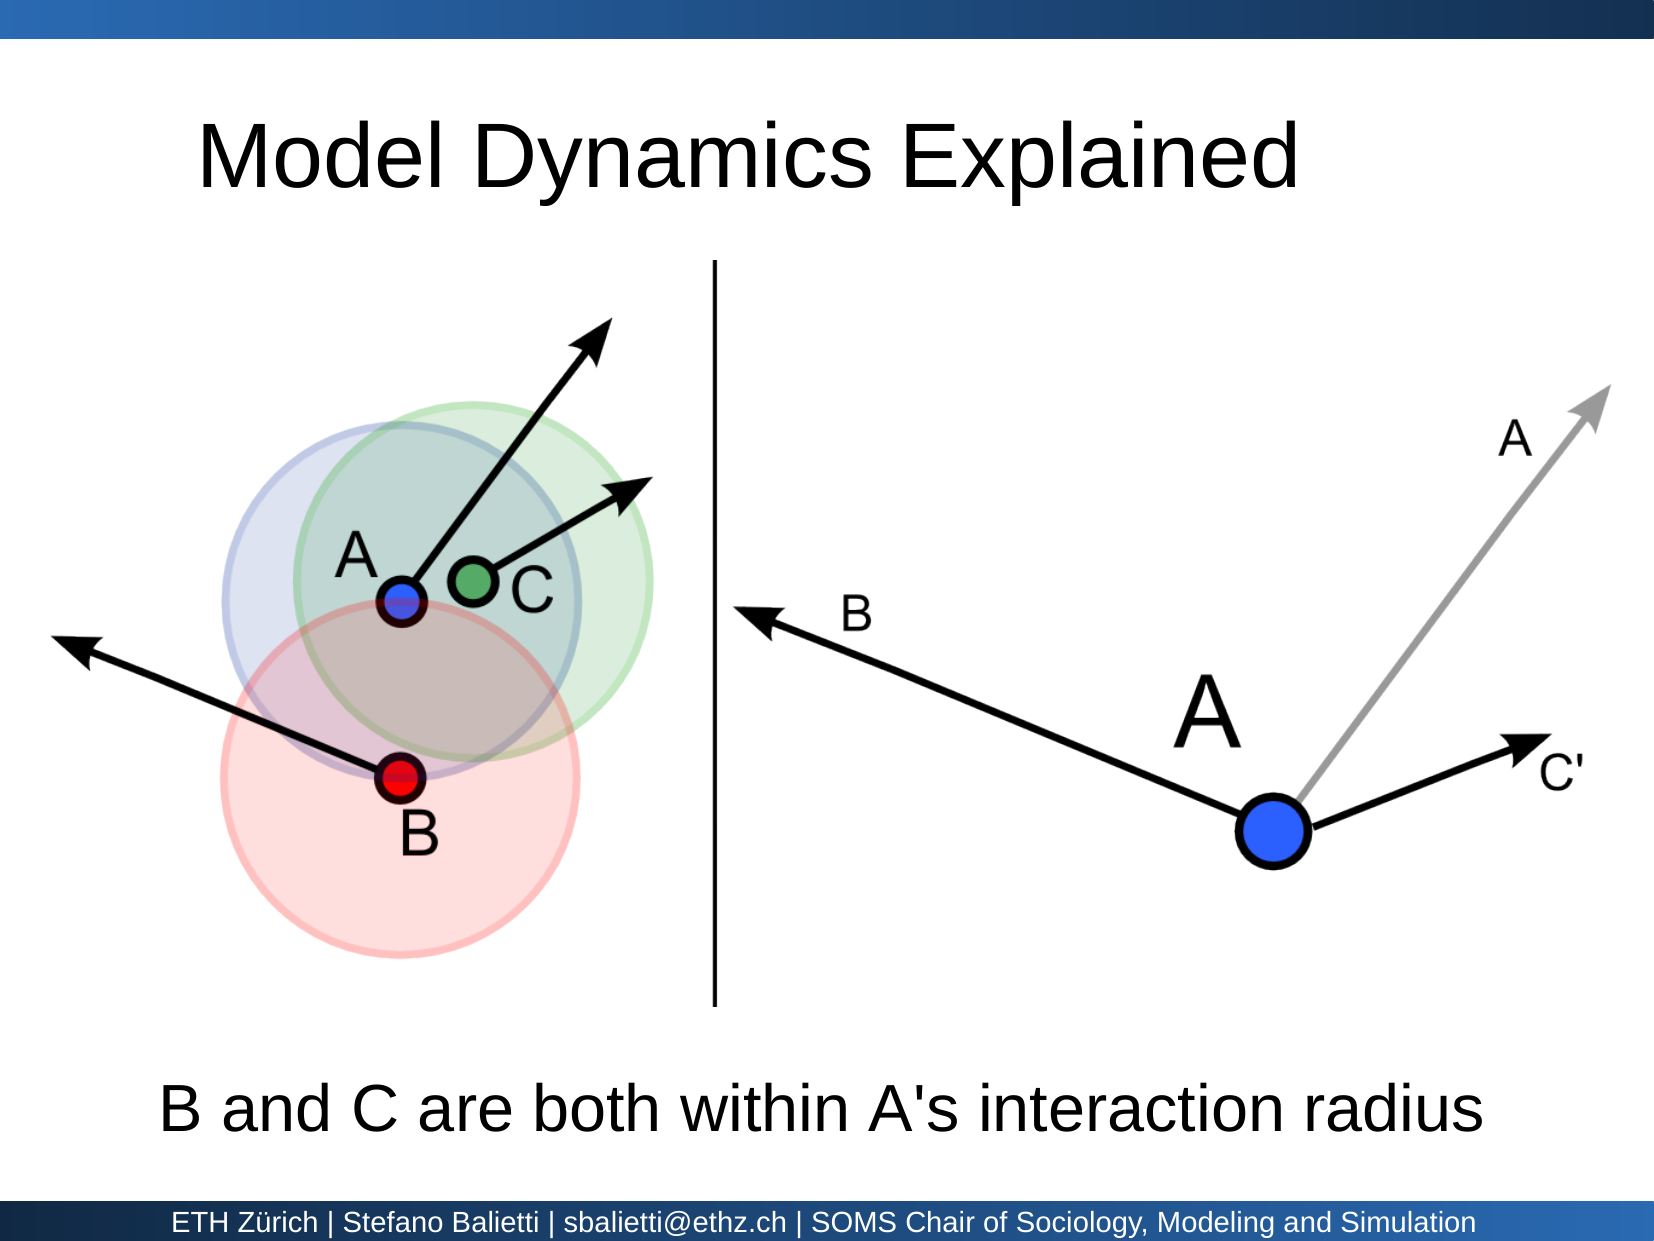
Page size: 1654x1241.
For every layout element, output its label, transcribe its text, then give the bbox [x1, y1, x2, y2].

picture [49, 260, 1613, 1007]
text_box B and C are both within A's interaction radius [144, 1064, 1506, 1154]
title Model Dynamics Explained [0, 105, 1501, 208]
